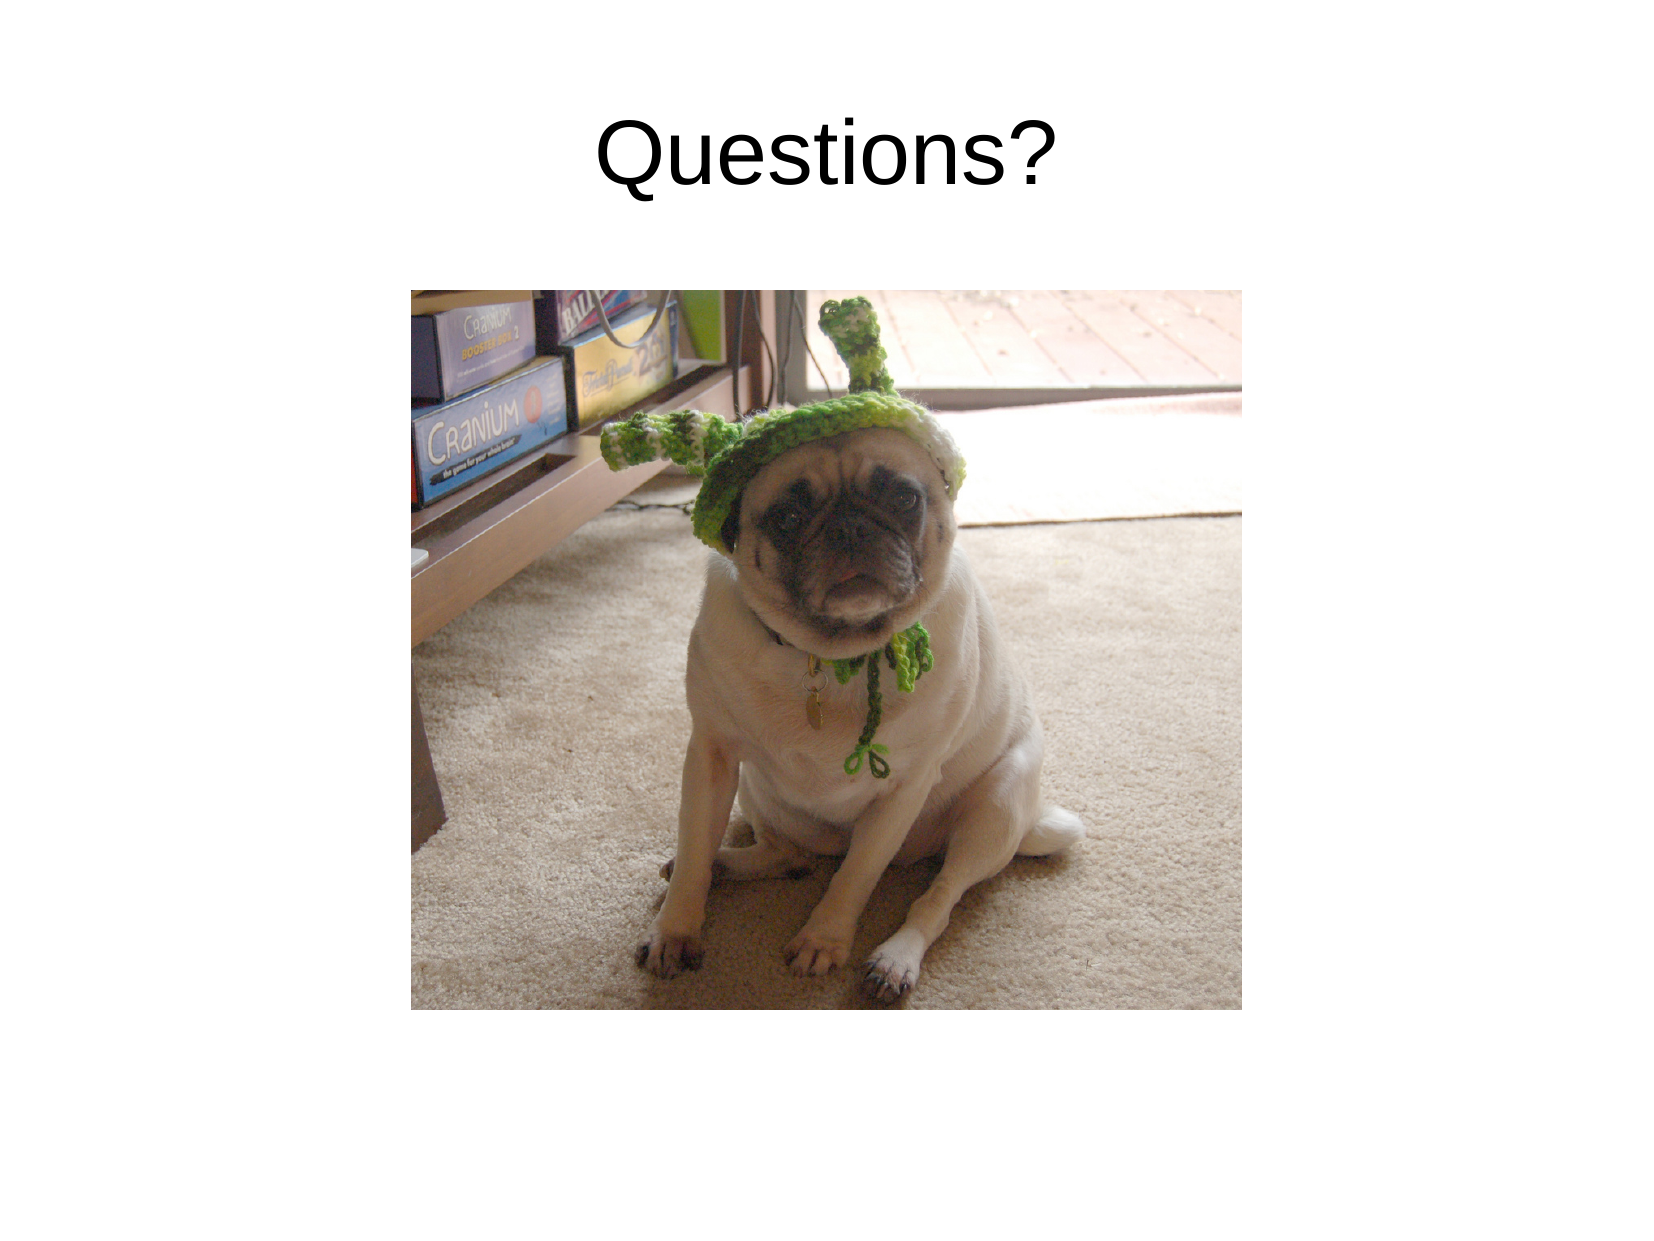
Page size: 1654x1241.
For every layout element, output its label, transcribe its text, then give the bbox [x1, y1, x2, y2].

title Questions? [82, 49, 1571, 257]
picture [411, 290, 1242, 1010]
